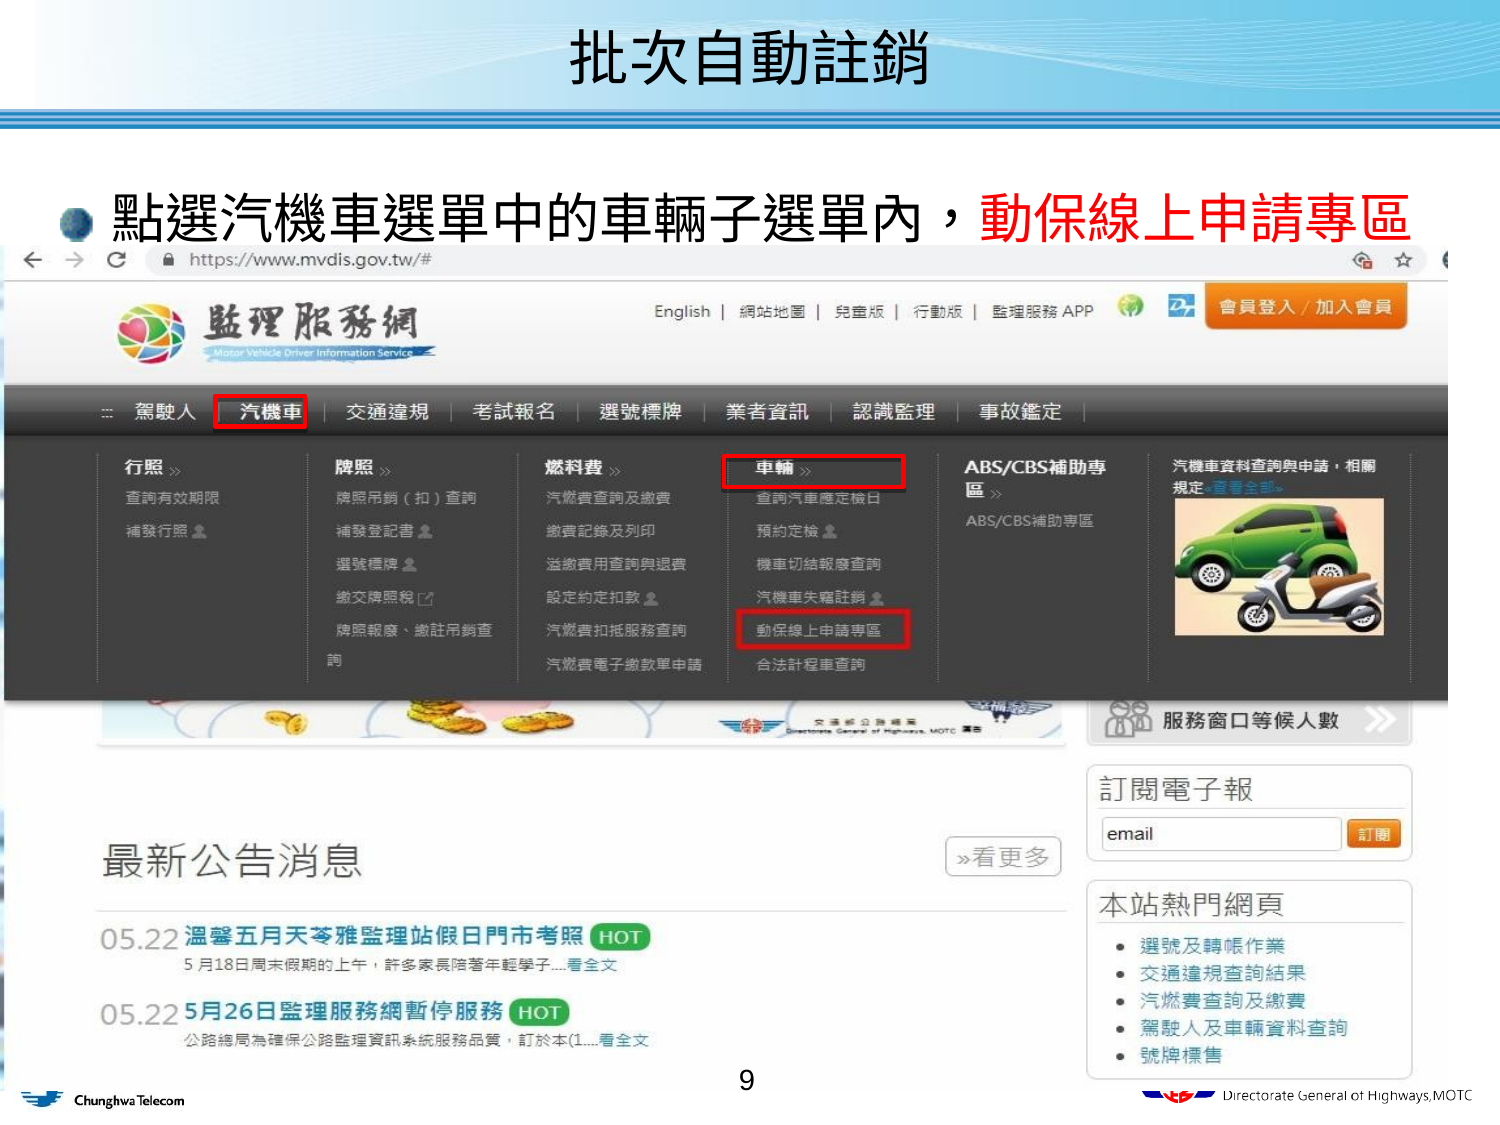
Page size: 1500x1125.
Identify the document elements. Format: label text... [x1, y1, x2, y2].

picture [1109, 1059, 1472, 1104]
text_box 點選汽機車選單中的車輛子選單內，動保線上申請專區 [109, 182, 1415, 246]
text_box [60, 208, 93, 241]
picture [13, 1091, 185, 1112]
picture [0, 0, 1500, 129]
title 批次自動註銷 [566, 17, 934, 95]
text_box 9 [732, 1057, 780, 1113]
text_box [0, 246, 1448, 1091]
